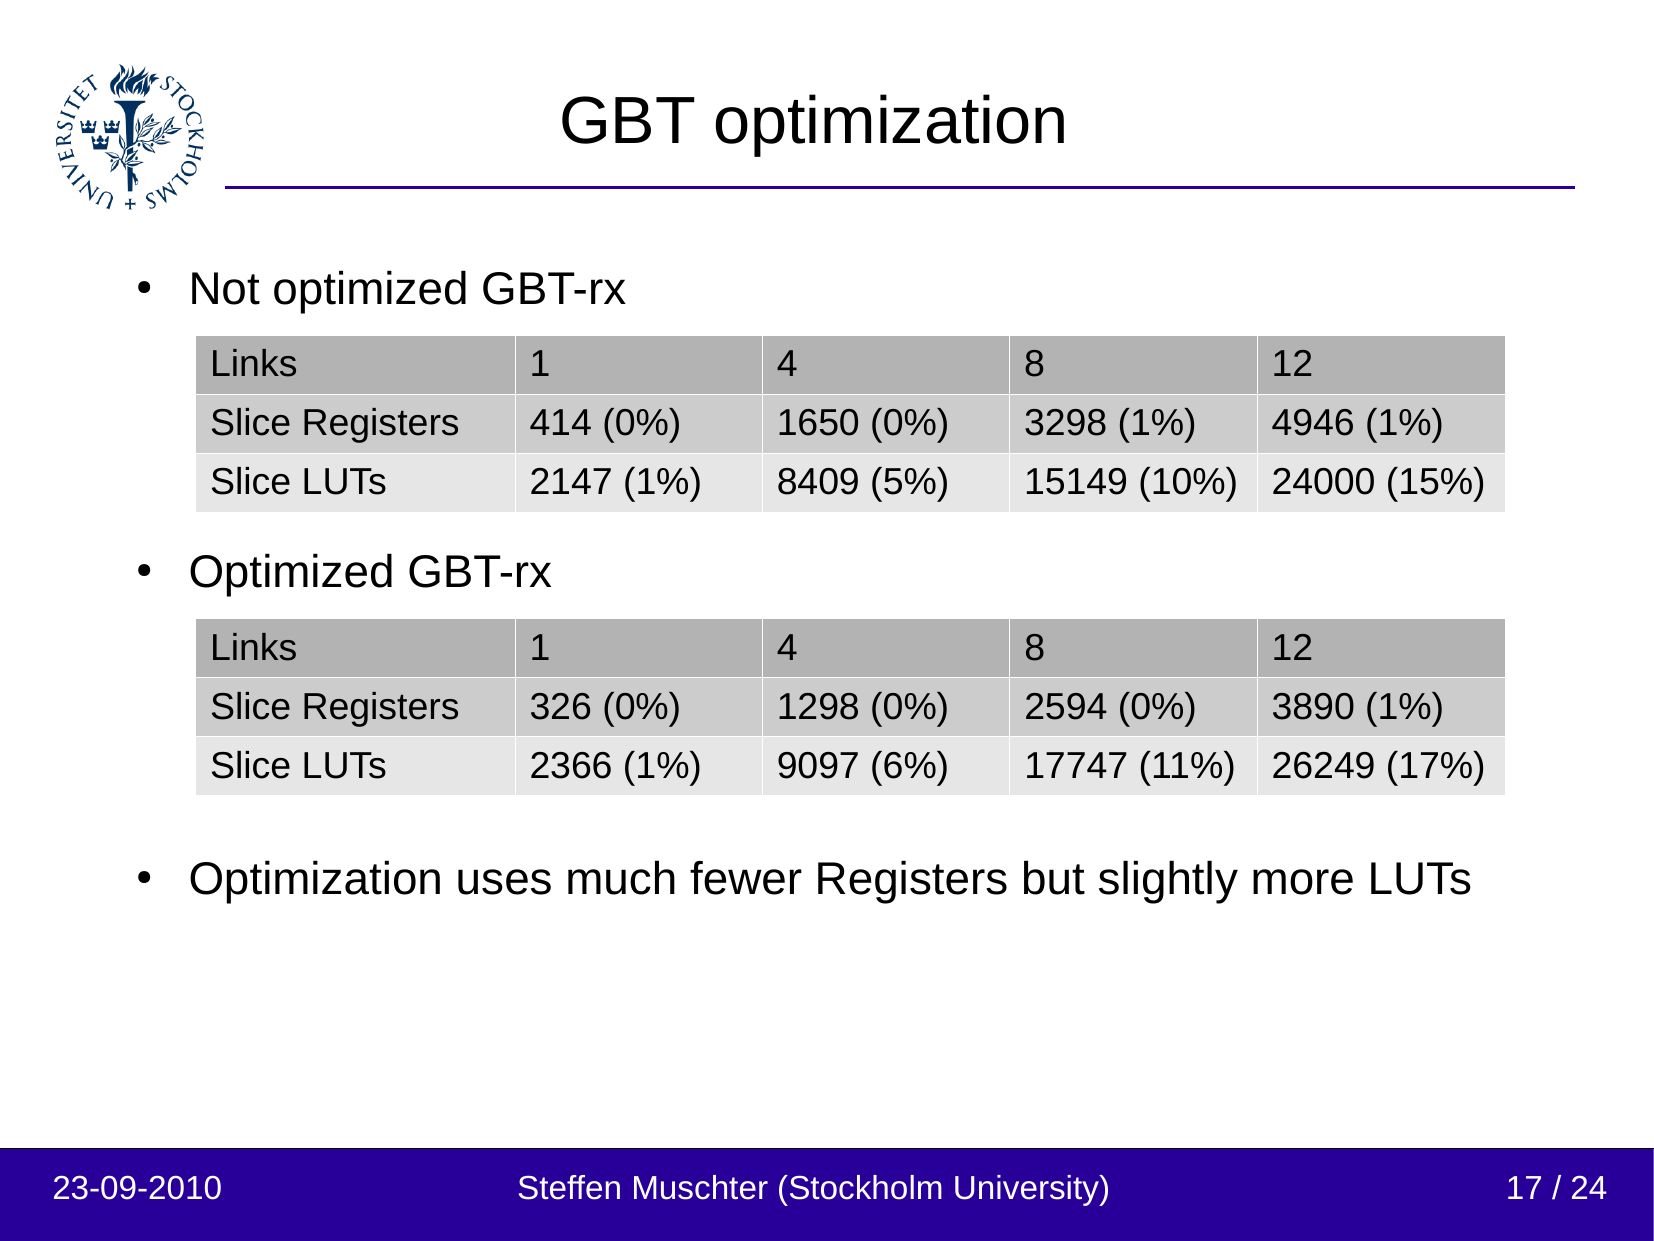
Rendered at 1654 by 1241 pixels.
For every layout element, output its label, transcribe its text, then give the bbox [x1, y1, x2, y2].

table_header 12 [1258, 619, 1505, 677]
table_cell 9097 (6%) [763, 737, 1009, 795]
table_cell 2366 (1%) [516, 737, 762, 795]
table_cell 1298 (0%) [763, 678, 1009, 736]
table_cell 414 (0%) [516, 395, 762, 453]
table_cell 15149 (10%) [1010, 454, 1257, 512]
table_header 8 [1010, 619, 1257, 677]
table_cell 2594 (0%) [1010, 678, 1257, 736]
picture [54, 64, 212, 215]
table_cell 4946 (1%) [1258, 395, 1505, 453]
table_header 8 [1010, 336, 1257, 394]
table_cell Slice Registers [196, 678, 515, 736]
table_header Links [196, 619, 515, 677]
table_header 1 [516, 619, 762, 677]
table_cell 26249 (17%) [1258, 737, 1505, 795]
table_cell Slice LUTs [196, 454, 515, 512]
table_cell 2147 (1%) [516, 454, 762, 512]
table_cell 1650 (0%) [763, 395, 1009, 453]
text_box Optimized GBT-rx [121, 538, 1576, 605]
text_box GBT optimization [544, 75, 1086, 166]
table_cell Slice Registers [196, 395, 515, 453]
table_cell 17747 (11%) [1010, 737, 1257, 795]
table_header Links [196, 336, 515, 394]
table_header 1 [516, 336, 762, 394]
table_cell 8409 (5%) [763, 454, 1009, 512]
table_header 4 [763, 619, 1009, 677]
table_header 4 [763, 336, 1009, 394]
table_header 12 [1258, 336, 1505, 394]
table_cell Slice LUTs [196, 737, 515, 795]
table_cell 24000 (15%) [1258, 454, 1505, 512]
table_cell 3298 (1%) [1010, 395, 1257, 453]
text_box Not optimized GBT-rx [121, 255, 1576, 322]
table_cell 3890 (1%) [1258, 678, 1505, 736]
text_box 17 / 24 [1403, 1162, 1623, 1215]
table_cell 326 (0%) [516, 678, 762, 736]
text_box Optimization uses much fewer Registers but slightly more LUTs [121, 845, 1576, 913]
